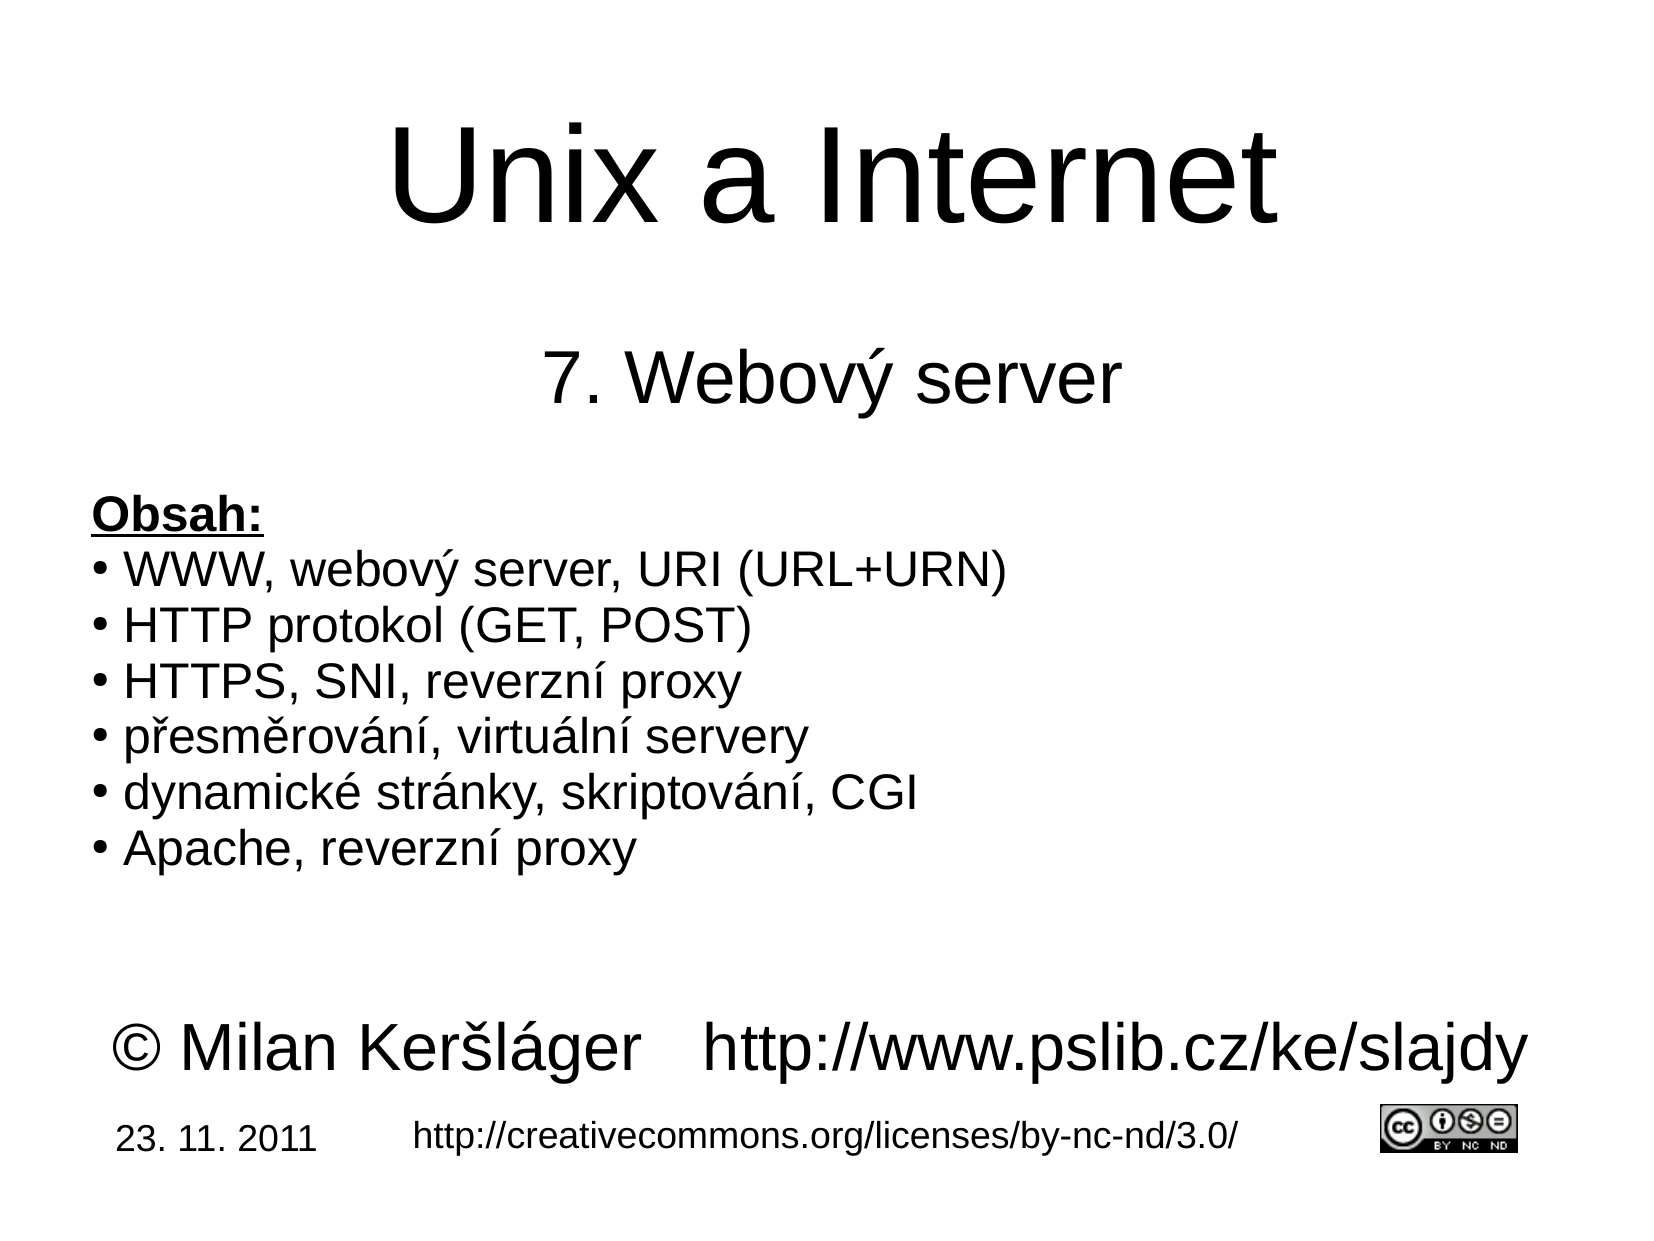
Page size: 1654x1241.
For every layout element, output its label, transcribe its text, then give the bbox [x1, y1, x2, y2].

title Unix a Internet 7. Webový server [88, 56, 1577, 461]
picture [1380, 1104, 1518, 1153]
text_box Obsah: WWW, webový server, URI (URL+URN) HTTP protokol (GET, POST) HTTPS, SNI, reverzní proxy přesměrování, virtuální servery dynamické stránky, skriptování, CGI Apache, reverzní proxy [76, 478, 1583, 884]
text_box http://creativecommons.org/licenses/by-nc-nd/3.0/ [339, 1107, 1313, 1165]
list © Milan Keršláger http://www.pslib.cz/ke/slajdy [76, 1009, 1565, 1087]
text_box 23.11.2011 [100, 1110, 337, 1168]
